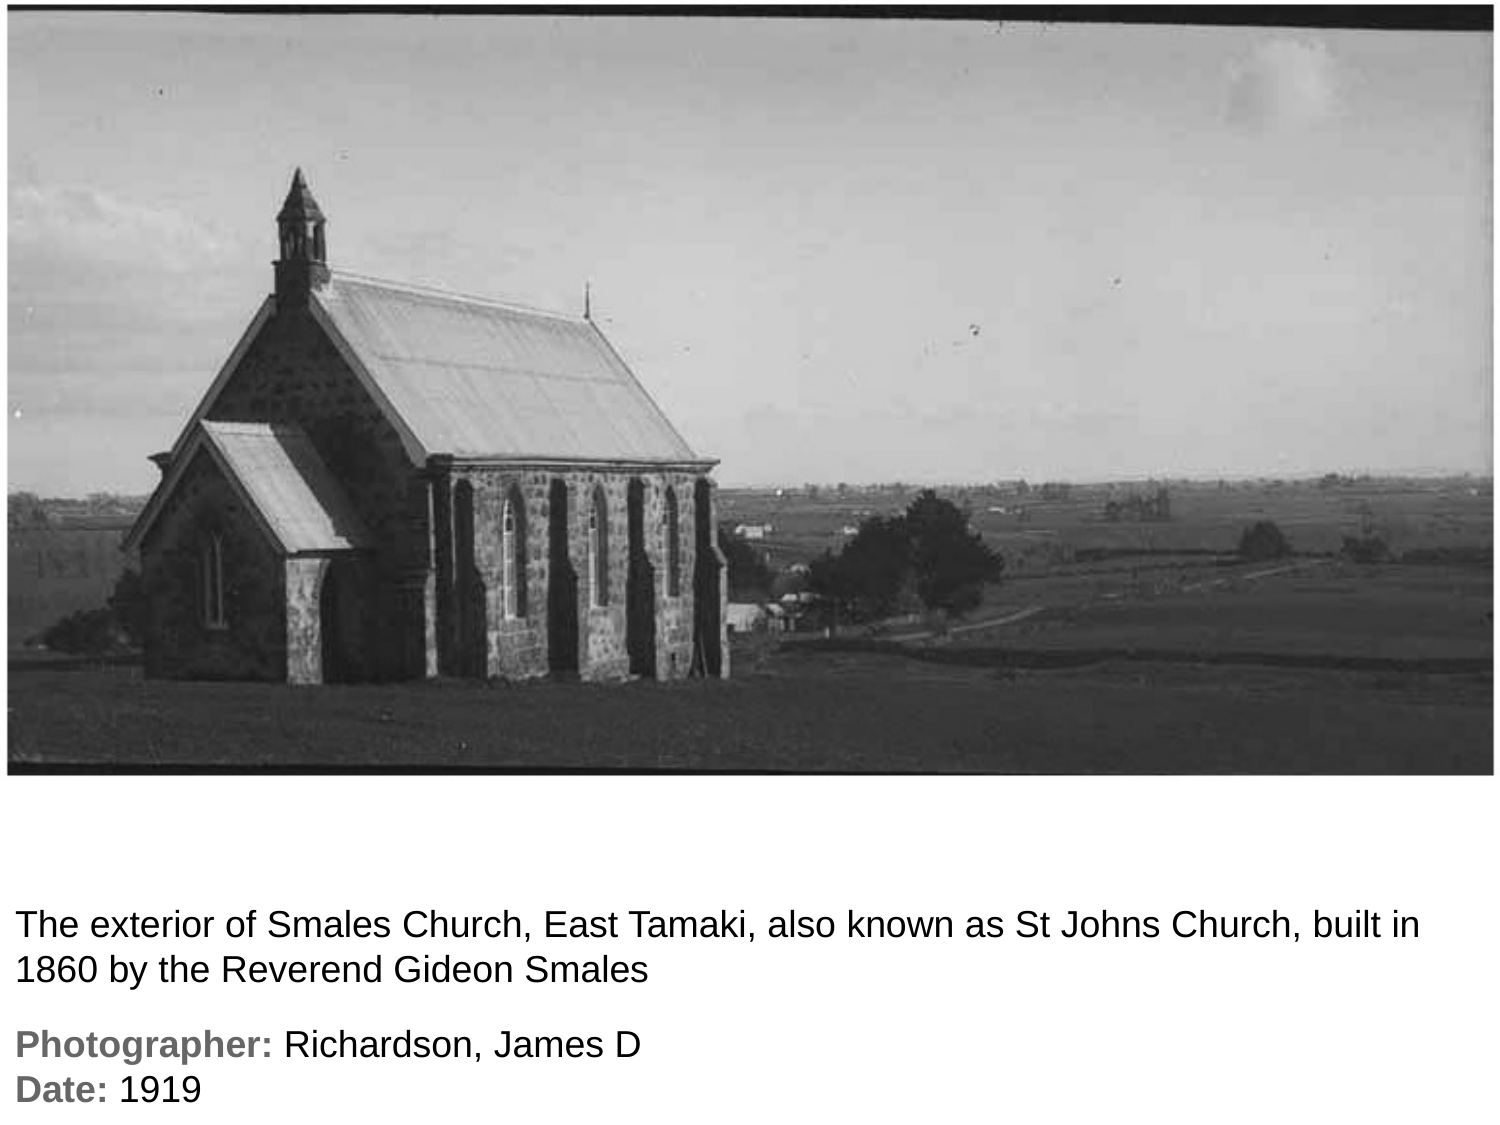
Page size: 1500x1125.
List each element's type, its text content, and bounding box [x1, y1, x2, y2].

text_box The exterior of Smales Church, East Tamaki, also known as St Johns Church, built in 1860 by the Reverend Gideon Smales Photographer: Richardson, James D Date: 1919 [0, 862, 1500, 1118]
picture [0, 0, 1500, 786]
